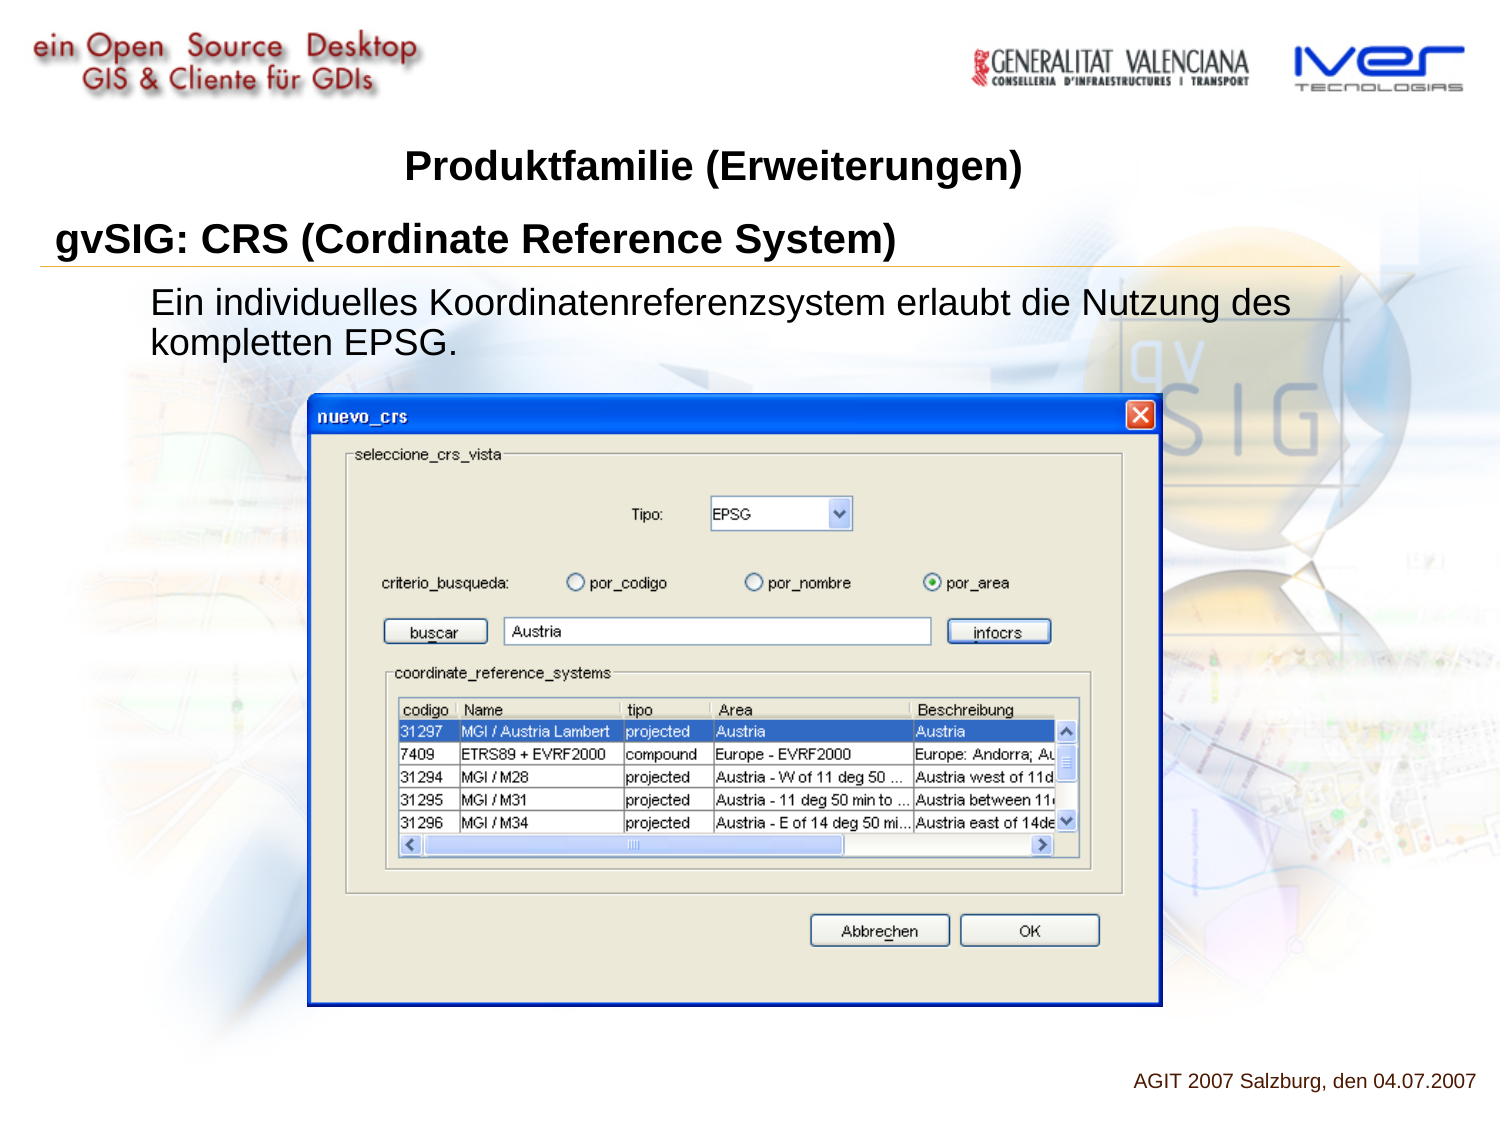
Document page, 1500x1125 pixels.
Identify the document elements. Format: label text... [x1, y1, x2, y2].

text_box Produktfamilie (Erweiterungen) [0, 137, 1429, 203]
text_box AGIT 2007 Salzburg, den 04.07.2007 [1133, 1070, 1478, 1094]
picture [0, 5, 1500, 1125]
text_box Ein individuelles Koordinatenreferenzsystem erlaubt die Nutzung des kompletten EPSG. [135, 275, 1337, 372]
text_box gvSIG: CRS (Cordinate Reference System) [40, 210, 1074, 274]
